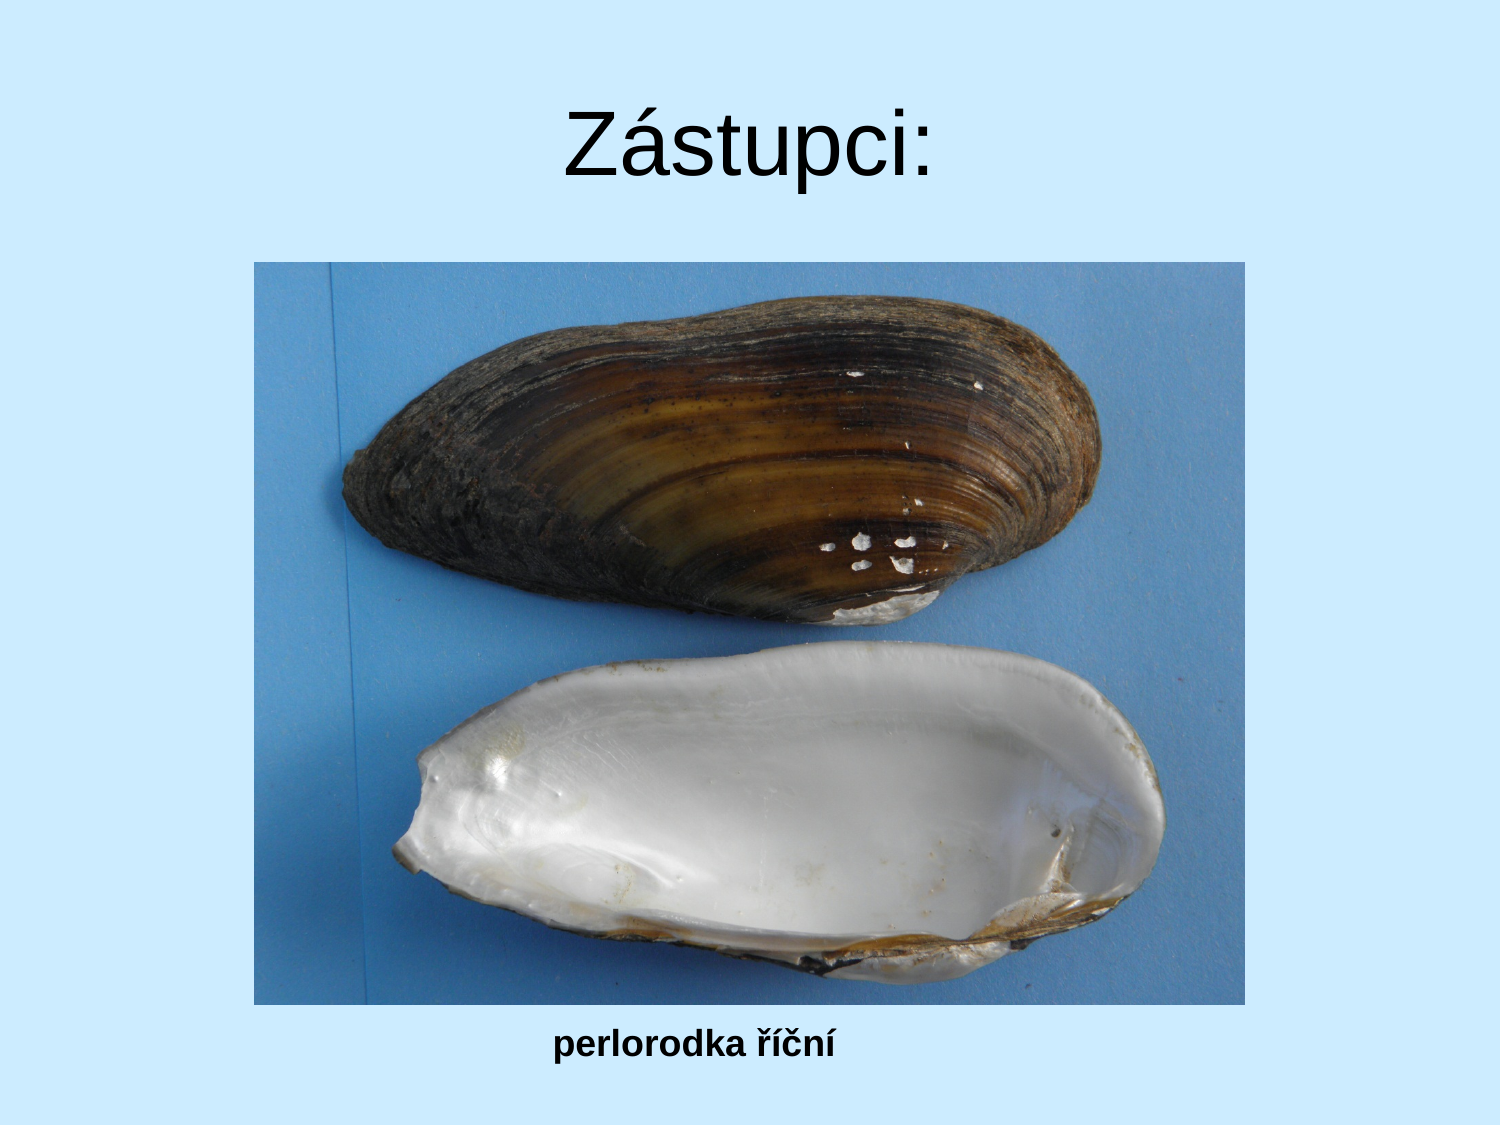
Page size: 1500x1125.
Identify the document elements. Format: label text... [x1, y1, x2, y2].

title Zástupci: [75, 45, 1426, 233]
picture [254, 262, 1245, 1005]
text_box perlorodka říční [537, 1011, 904, 1072]
